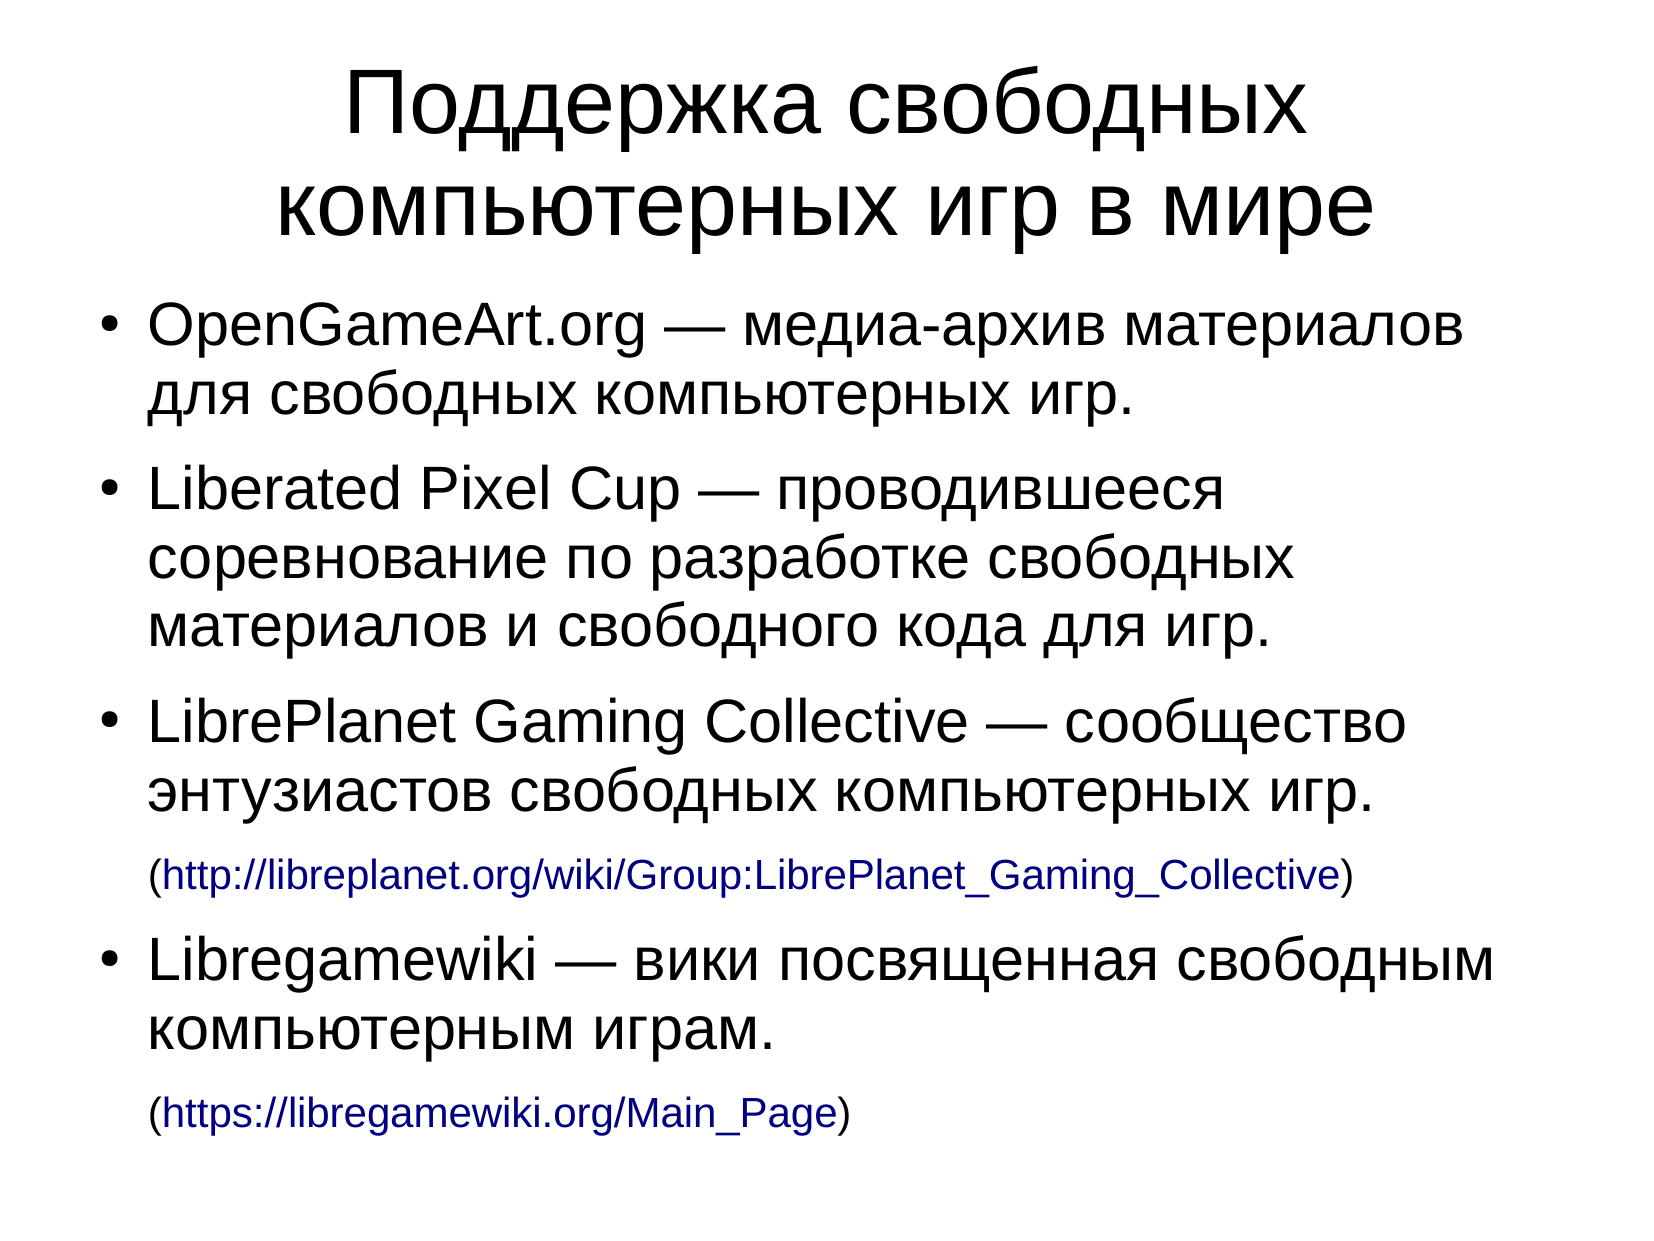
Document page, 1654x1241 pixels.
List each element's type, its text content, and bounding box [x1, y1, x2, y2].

list OpenGameArt.org — медиа-архив материалов для свободных компьютерных игр. Liberated Pixel Cup — проводившееся соревнование по разработке свободных материалов и свободного кода для игр. LibrePlanet Gaming Collective — сообщество энтузиастов свободных компьютерных игр. (http://libreplanet.org/wiki/Group:LibrePlanet_Gaming_Collective) Libregamewiki — вики посвященная свободным компьютерным играм. (https://libregamewiki.org/Main_Page) [82, 290, 1571, 1146]
title Поддержка свободных компьютерных игр в мире [82, 49, 1571, 257]
